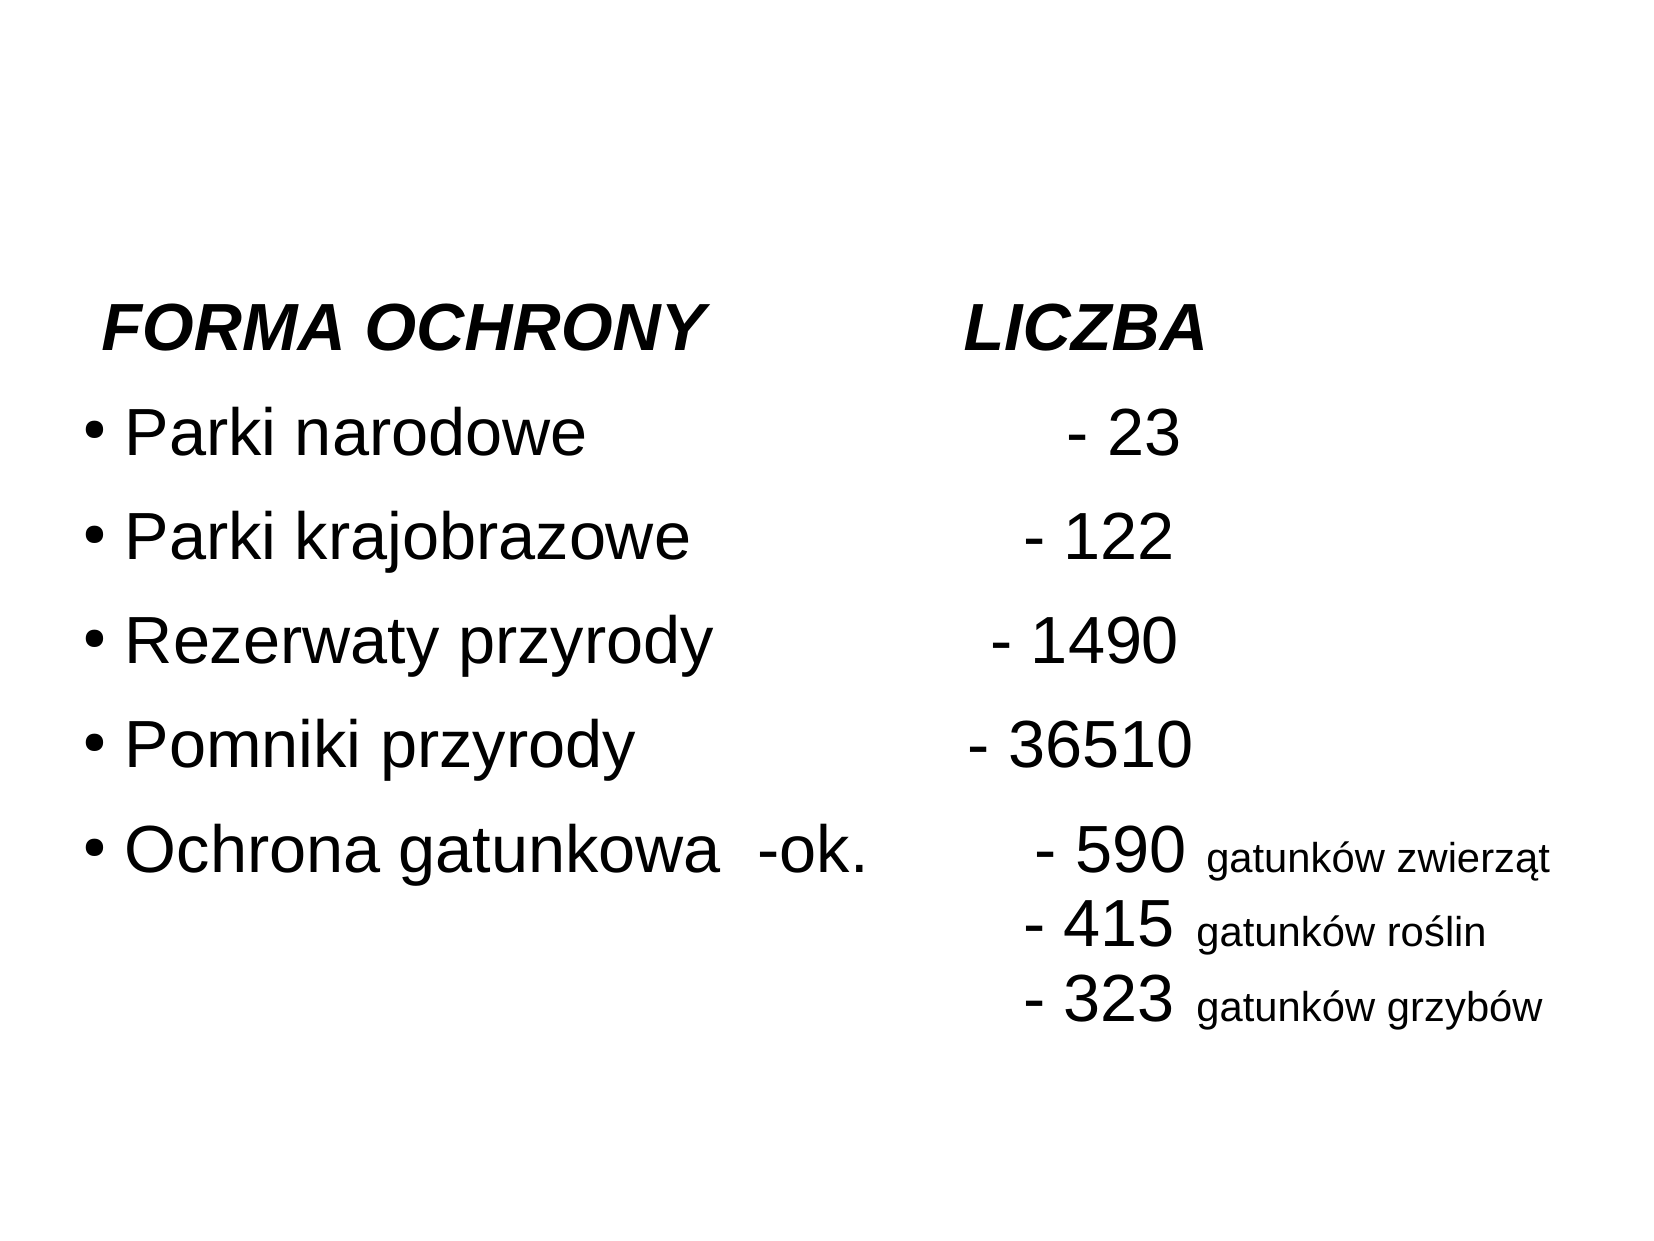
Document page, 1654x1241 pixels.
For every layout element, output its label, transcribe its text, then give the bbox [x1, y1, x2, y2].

list FORMA OCHRONY LICZBA Parki narodowe - 23 Parki krajobrazowe - 122 Rezerwaty przyrody - 1490 Pomniki przyrody - 36510 Ochrona gatunkowa -ok. - 590 gatunków zwierząt - 415 gatunków roślin - 323 gatunków grzybów [82, 290, 1571, 1094]
